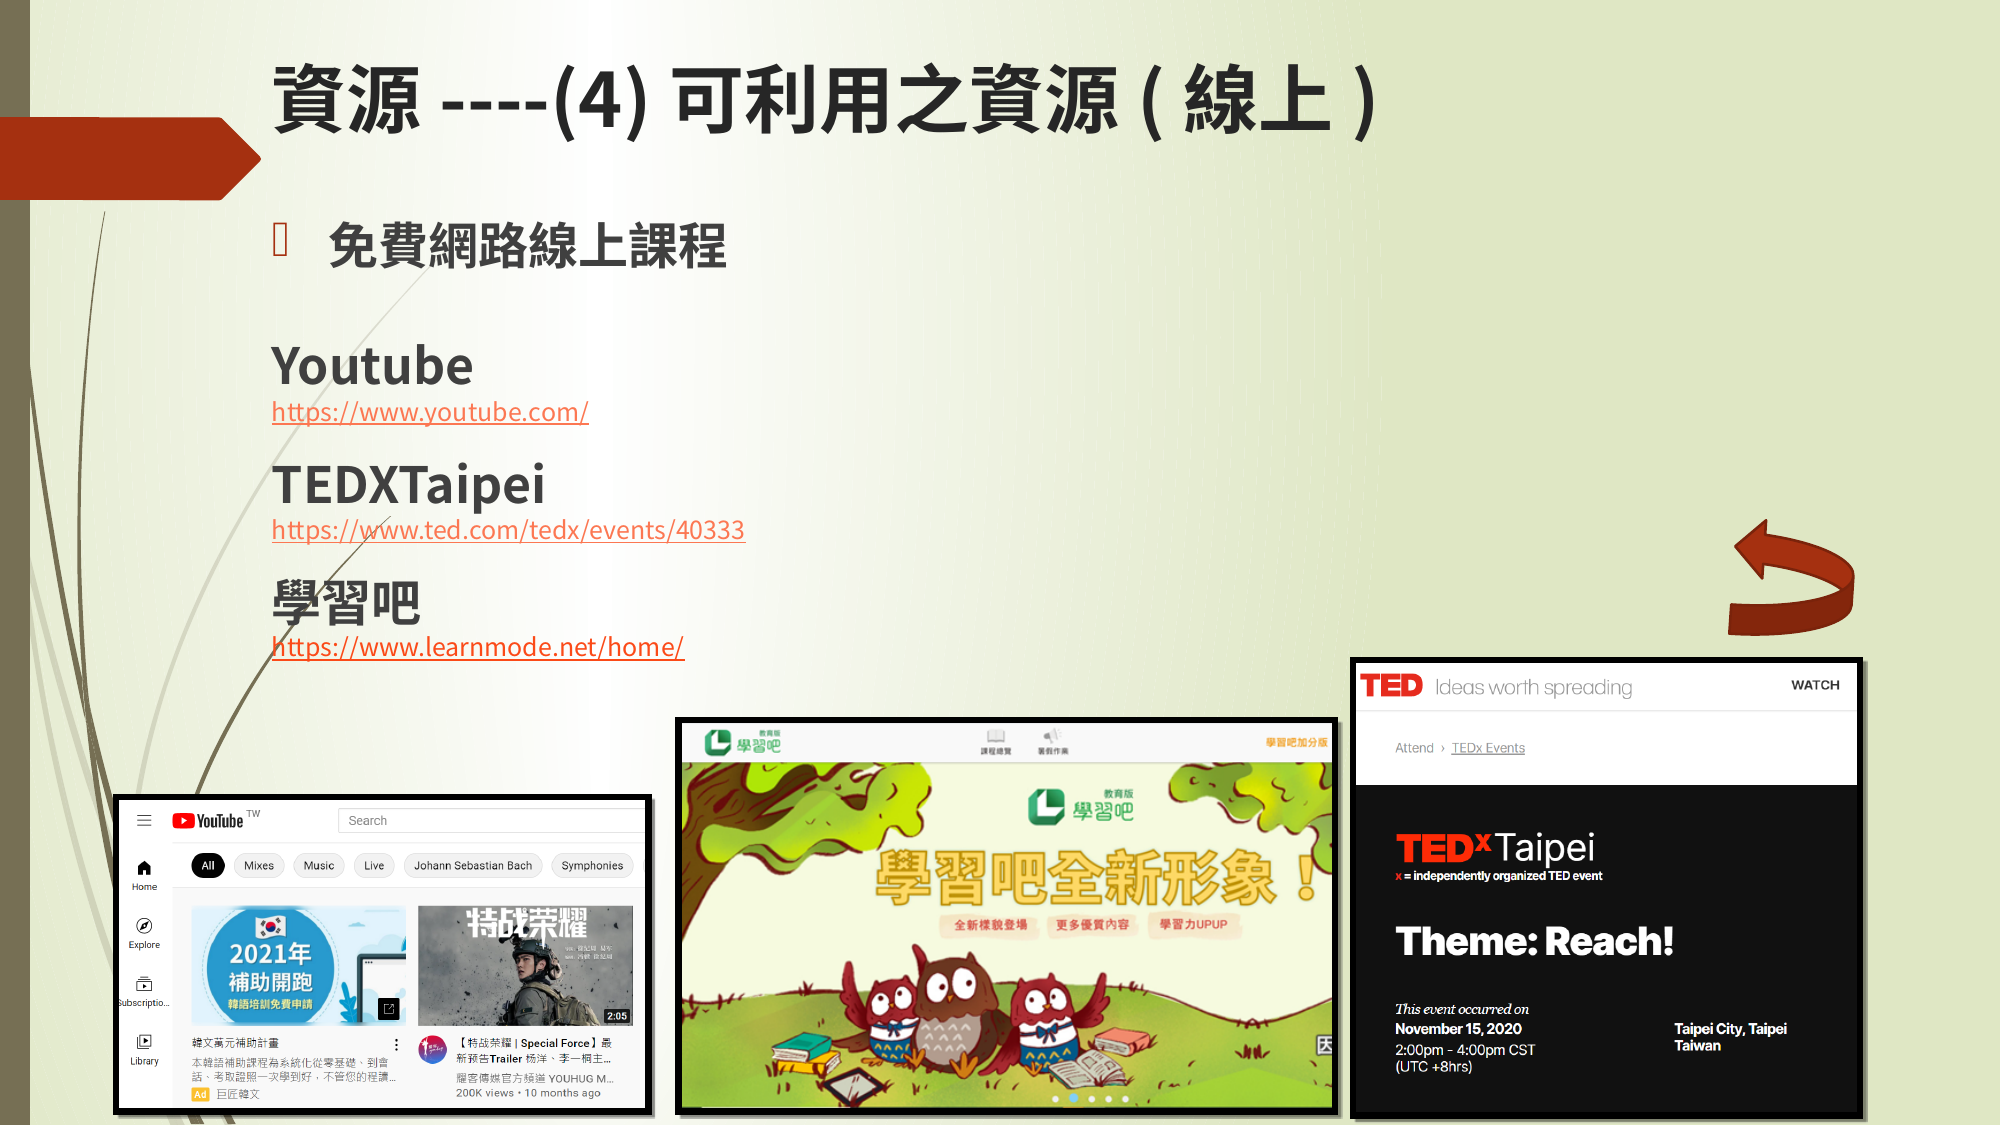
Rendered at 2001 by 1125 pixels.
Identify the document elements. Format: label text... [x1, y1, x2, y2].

picture [681, 723, 1332, 1109]
text_box [1729, 520, 1854, 635]
title 資源----(4)可利用之資源(線上) [256, 45, 1719, 207]
picture [1356, 662, 1857, 1113]
picture [119, 800, 646, 1109]
list 免費網路線上課程 Youtube https://www.youtube.com/ TEDXTaipei https://www.ted.com/tedx/events/40333 學習吧 https://www.learnmode.net/home/ [256, 207, 1720, 828]
